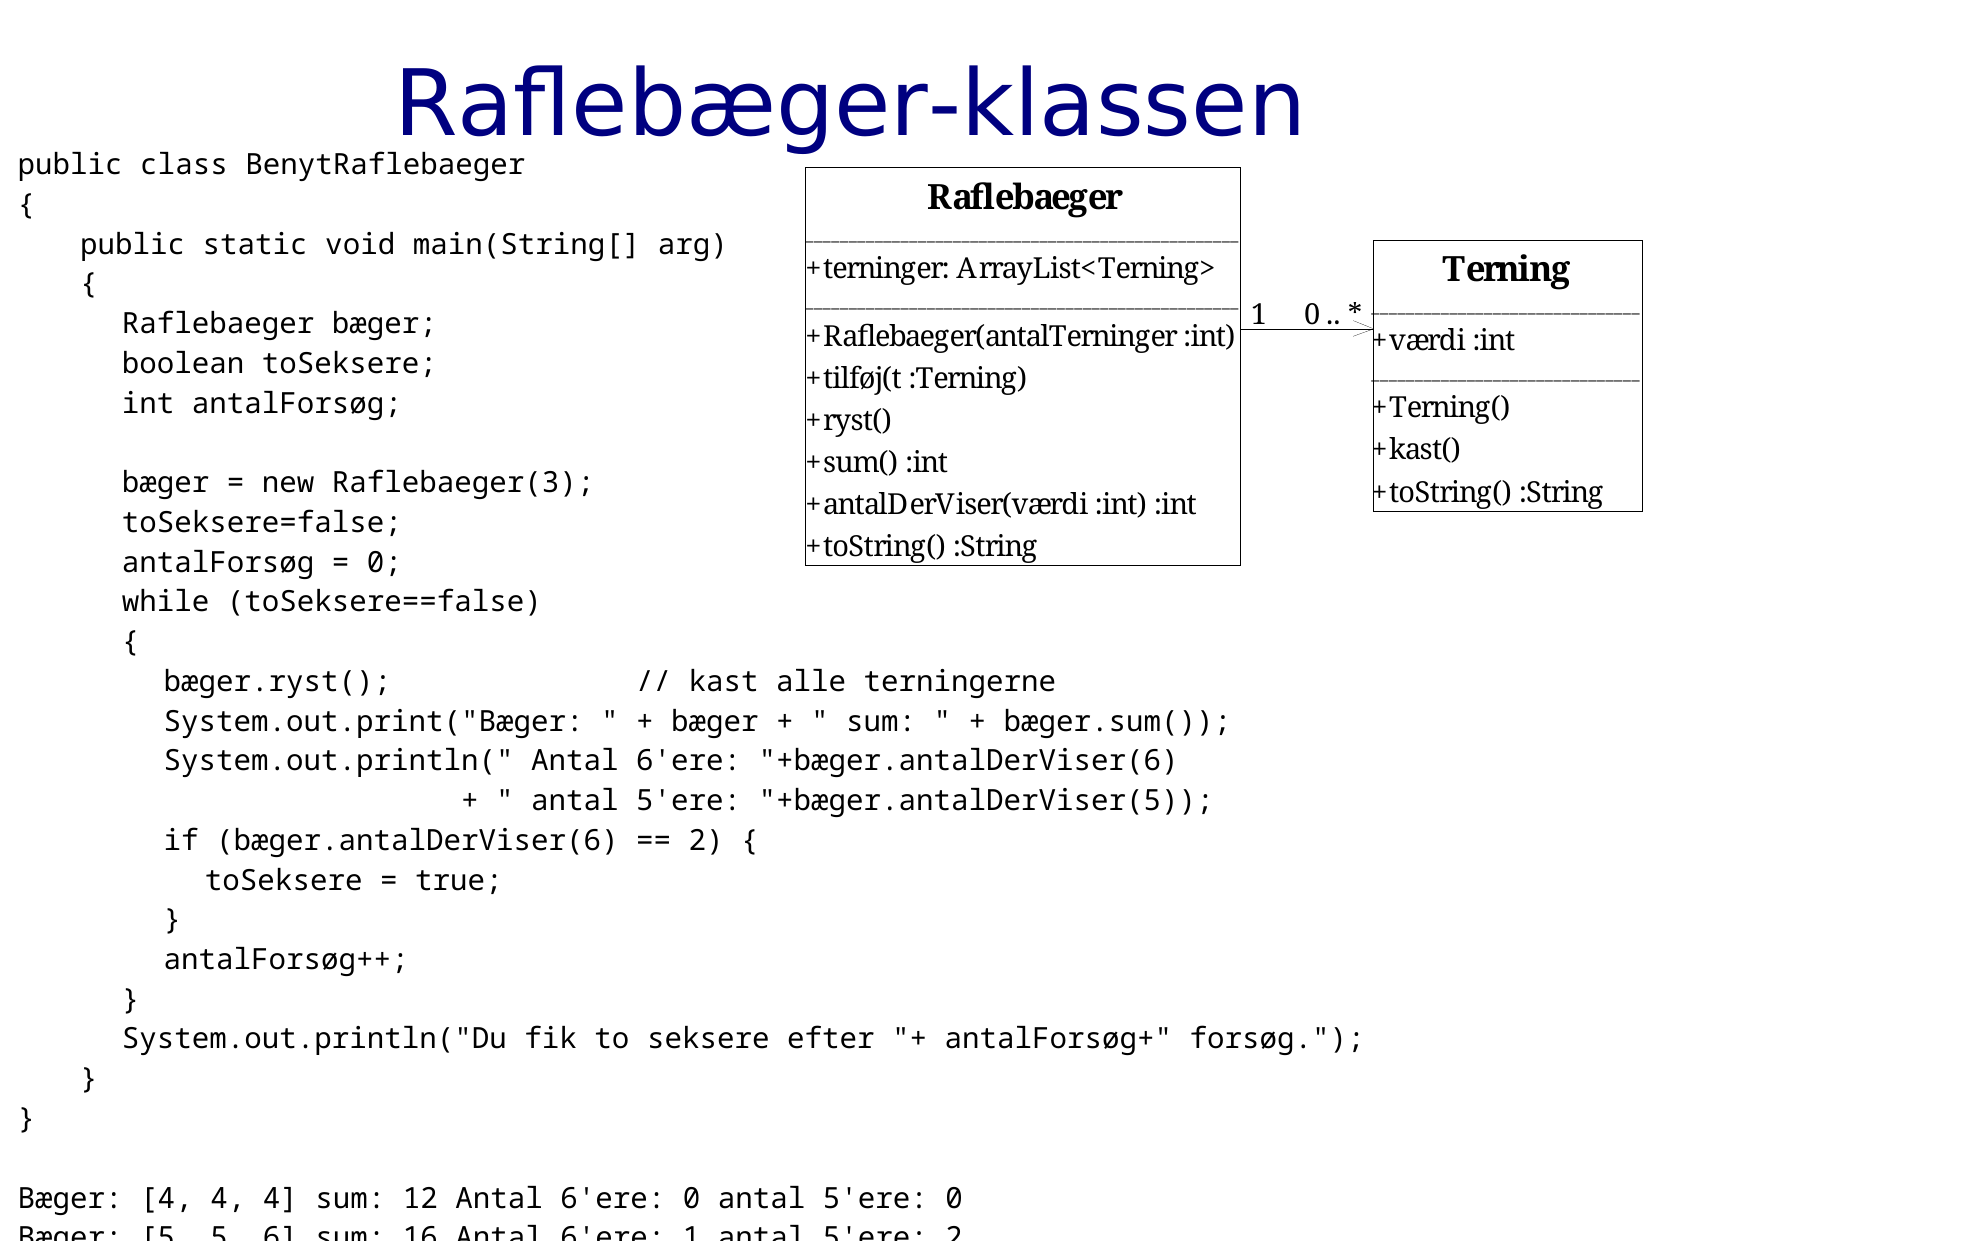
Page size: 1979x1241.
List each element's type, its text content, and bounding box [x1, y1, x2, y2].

text_box public class BenytRaflebaeger { public static void main(String[] arg) { Raflebaeger bæger; boolean toSeksere; int antalForsøg; bæger = new Raflebaeger(3); toSeksere=false; antalForsøg = 0; while (toSeksere==false) { bæger.ryst(); // kast alle terningerne System.out.print("Bæger: " + bæger + " sum: " + bæger.sum()); System.out.println(" Antal 6'ere: "+bæger.antalDerViser(6) + " antal 5'ere: "+bæger.antalDerViser(5)); if (bæger.antalDerViser(6) == 2) { toSeksere = true; } antalForsøg++; } System.out.println("Du fik to seksere efter "+ antalForsøg+" forsøg."); } } Bæger: [4, 4, 4] sum: 12 Antal 6'ere: 0 antal 5'ere: 0 Bæger: [5, 5, 6] sum: 16 Antal 6'ere: 1 antal 5'ere: 2 Bæger: [2, 5, 6] sum: 13 Antal 6'ere: 1 antal 5'ere: 1 Bæger: [4, 2, 4] sum: 10 Antal 6'ere: 0 antal 5'ere: 0 Bæger: [6, 4, 1] sum: 11 Antal 6'ere: 1 antal 5'ere: 0 Bæger: [6, 6, 4] sum: 16 Antal 6'ere: 2 antal 5'ere: 0 Du fik to seksere efter 6 forsøg. [11, 137, 1371, 1224]
title Raflebæger-klassen [156, 0, 1534, 149]
chart [1371, 149, 1659, 647]
